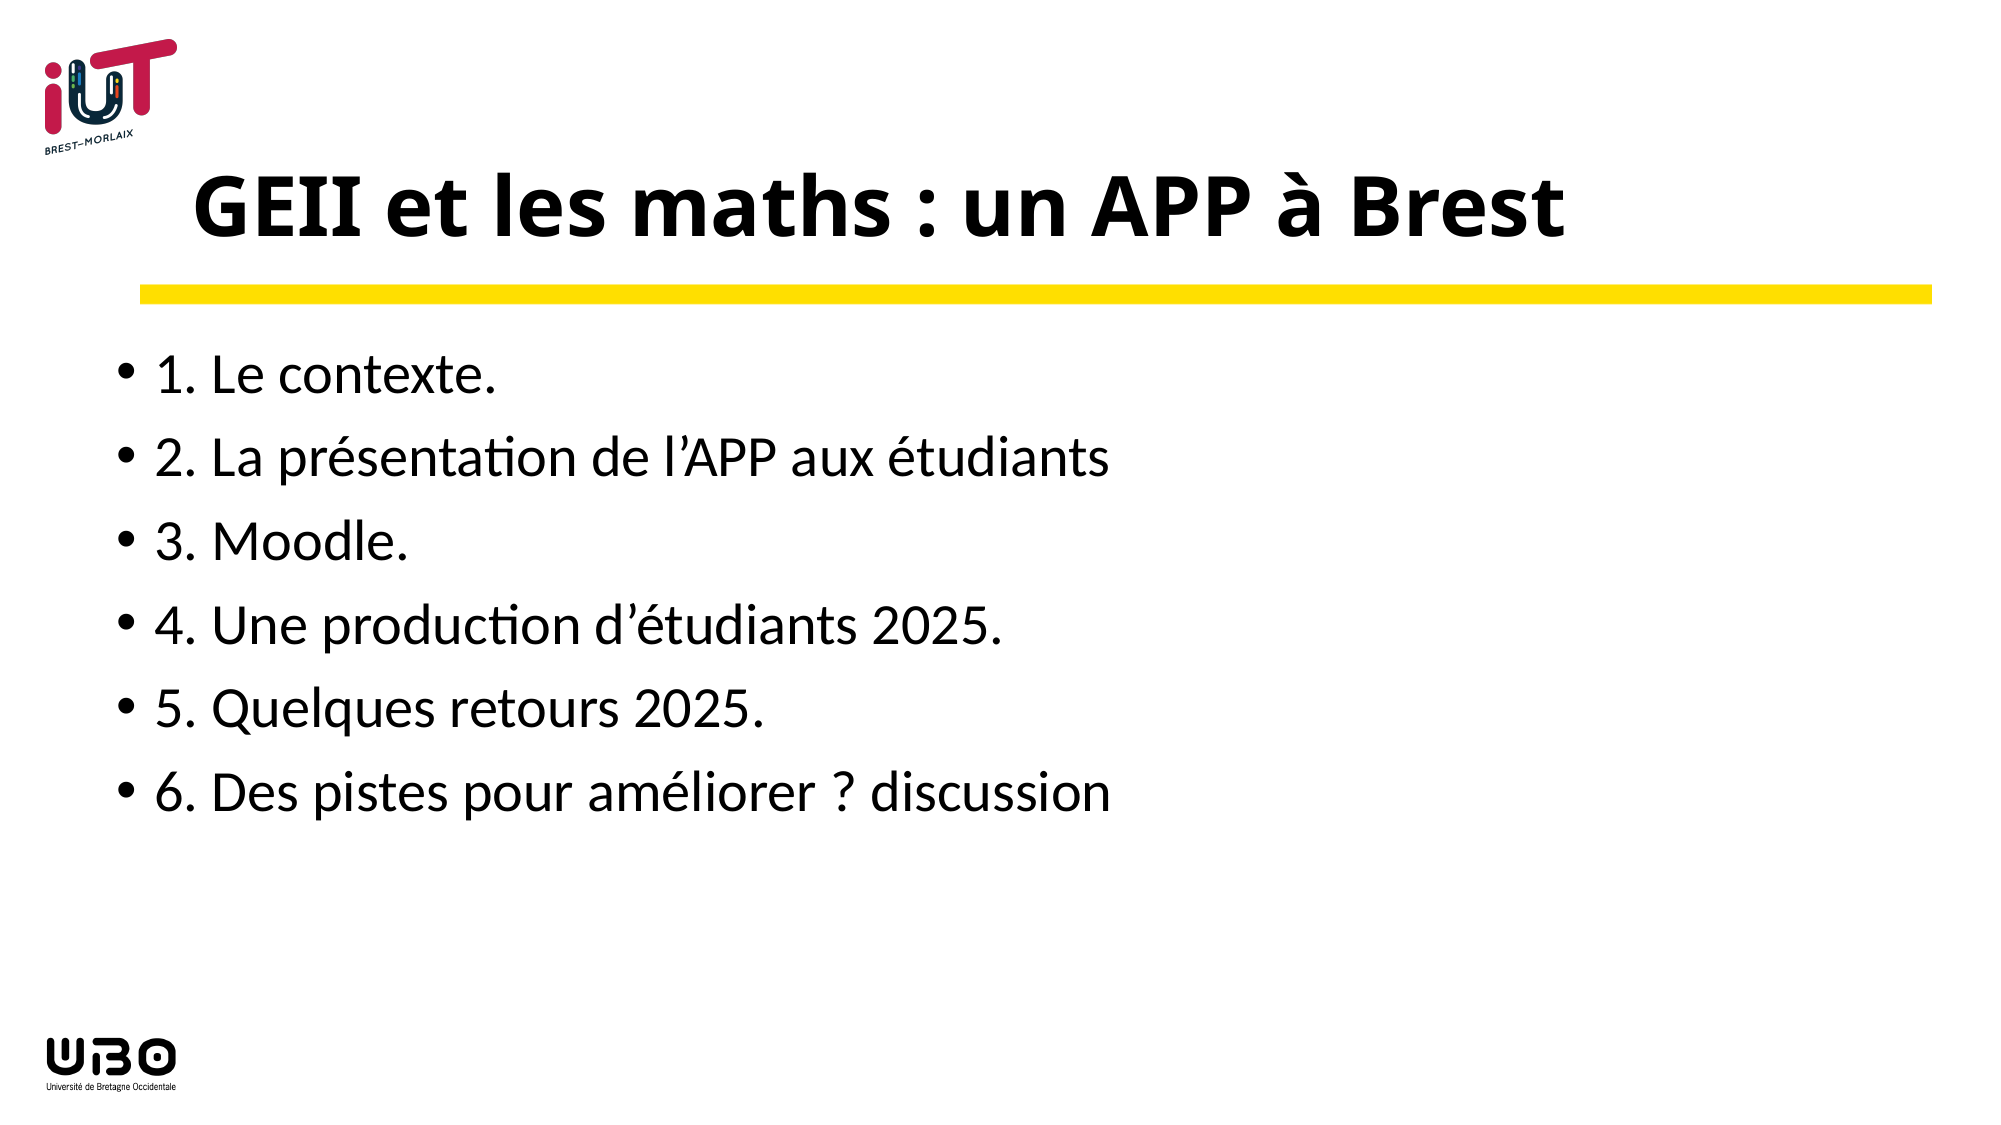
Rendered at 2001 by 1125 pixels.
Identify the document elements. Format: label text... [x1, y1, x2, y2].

picture [140, 270, 1932, 316]
list 1. Le contexte. 2. La présentation de l’APP aux étudiants 3. Moodle. 4. Une production d’étudiants 2025. 5. Quelques retours 2025. 6. Des pistes pour améliorer ? discussion [101, 335, 1971, 1017]
picture [45, 39, 177, 155]
title GEII et les maths : un APP à Brest [176, 100, 1990, 318]
picture [45, 1036, 177, 1093]
